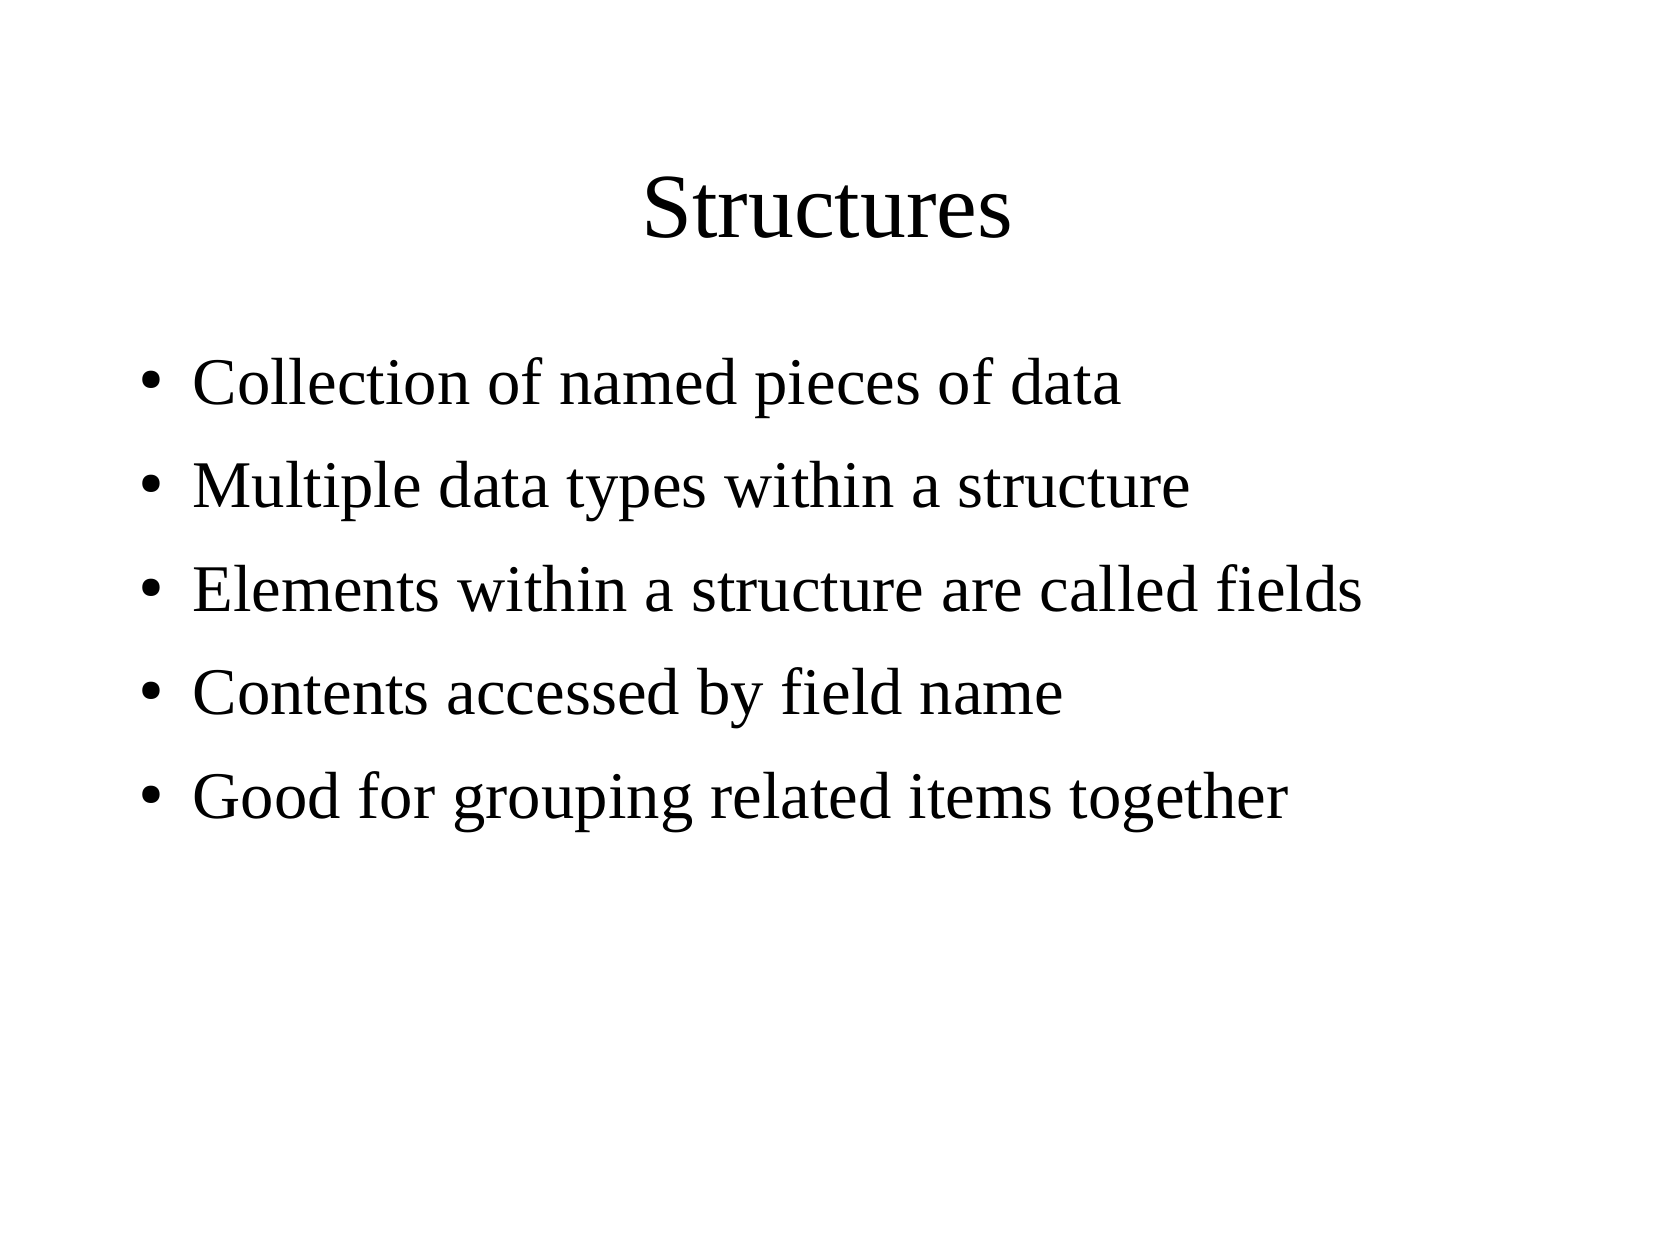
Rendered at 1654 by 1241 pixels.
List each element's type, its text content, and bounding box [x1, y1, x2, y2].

title Structures [121, 102, 1534, 311]
list Collection of named pieces of data Multiple data types within a structure Elements within a structure are called fields Contents accessed by field name Good for grouping related items together [121, 344, 1534, 1127]
